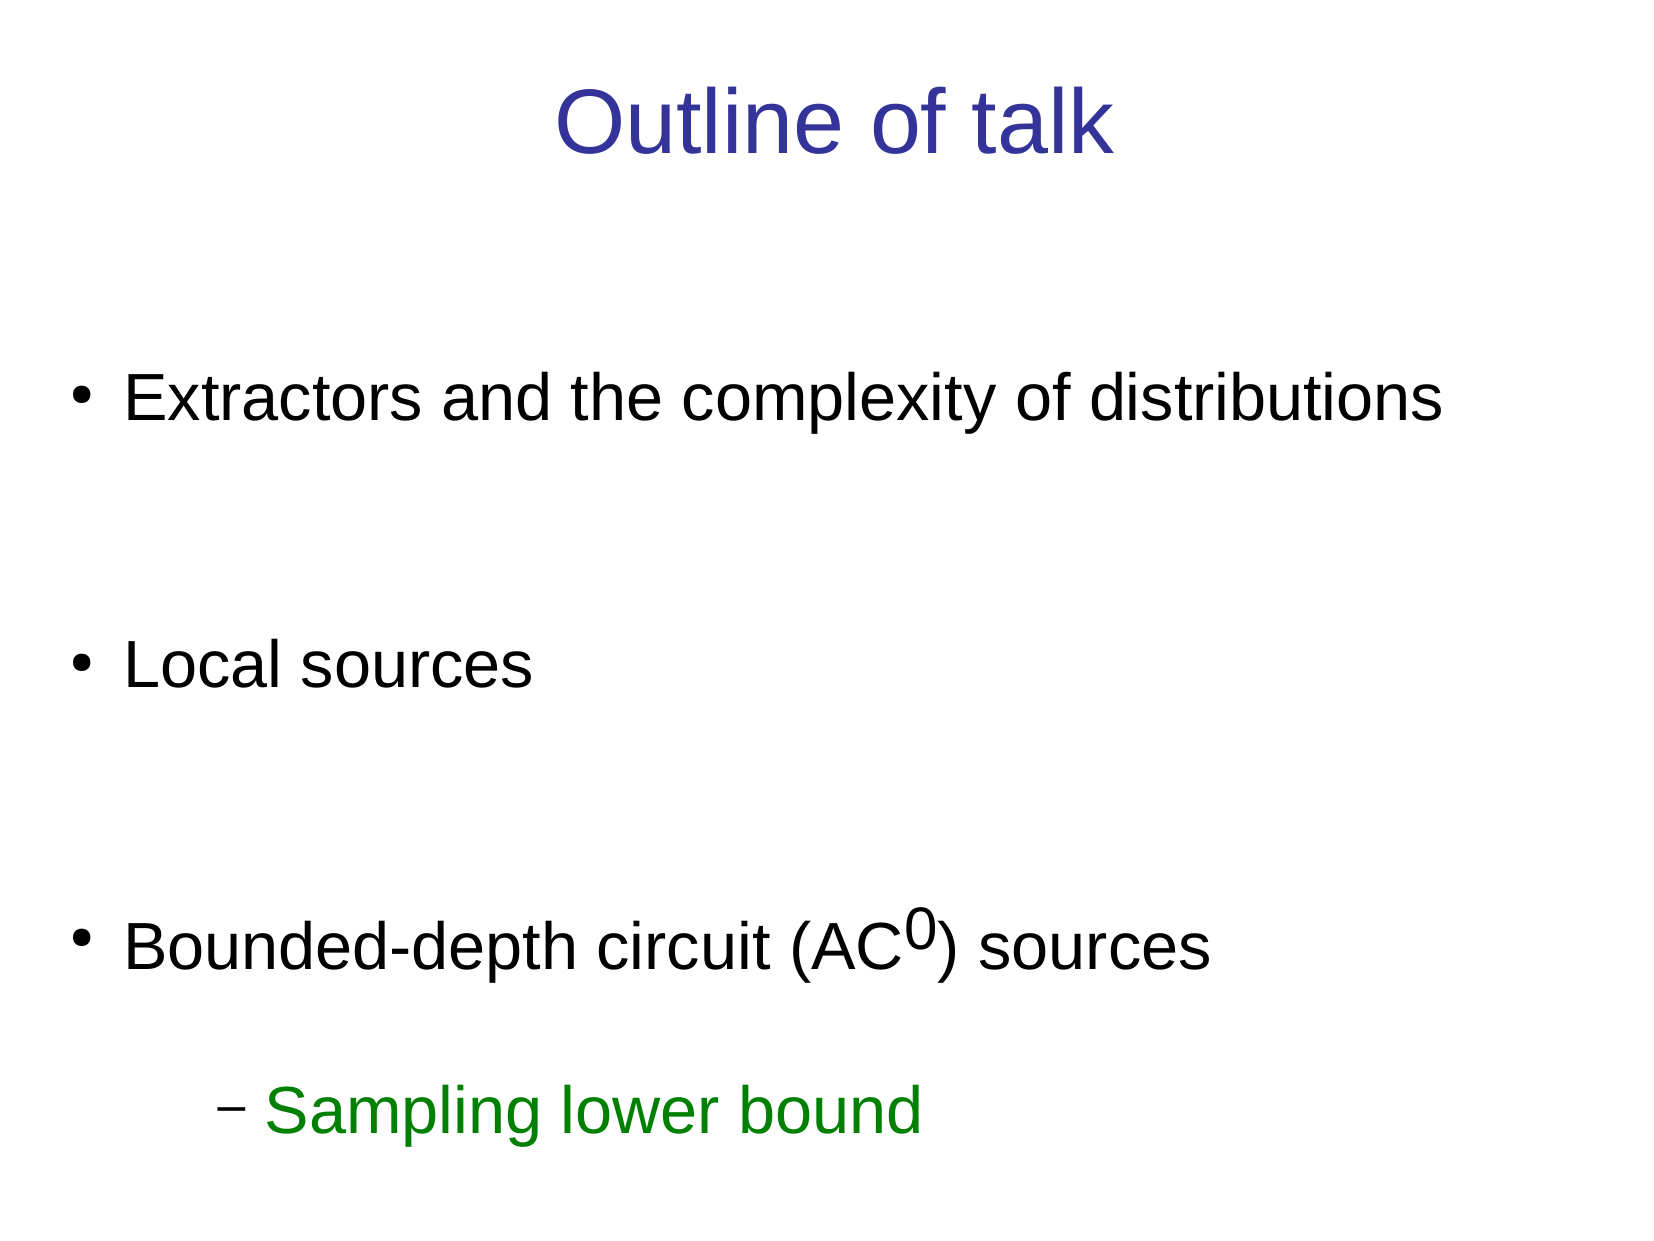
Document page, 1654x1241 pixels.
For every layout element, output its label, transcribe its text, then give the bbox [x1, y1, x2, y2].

list Extractors and the complexity of distributions Local sources Bounded-depth circuit (AC0) sources Sampling lower bound [37, 262, 1613, 1201]
title Outline of talk [131, 18, 1538, 226]
